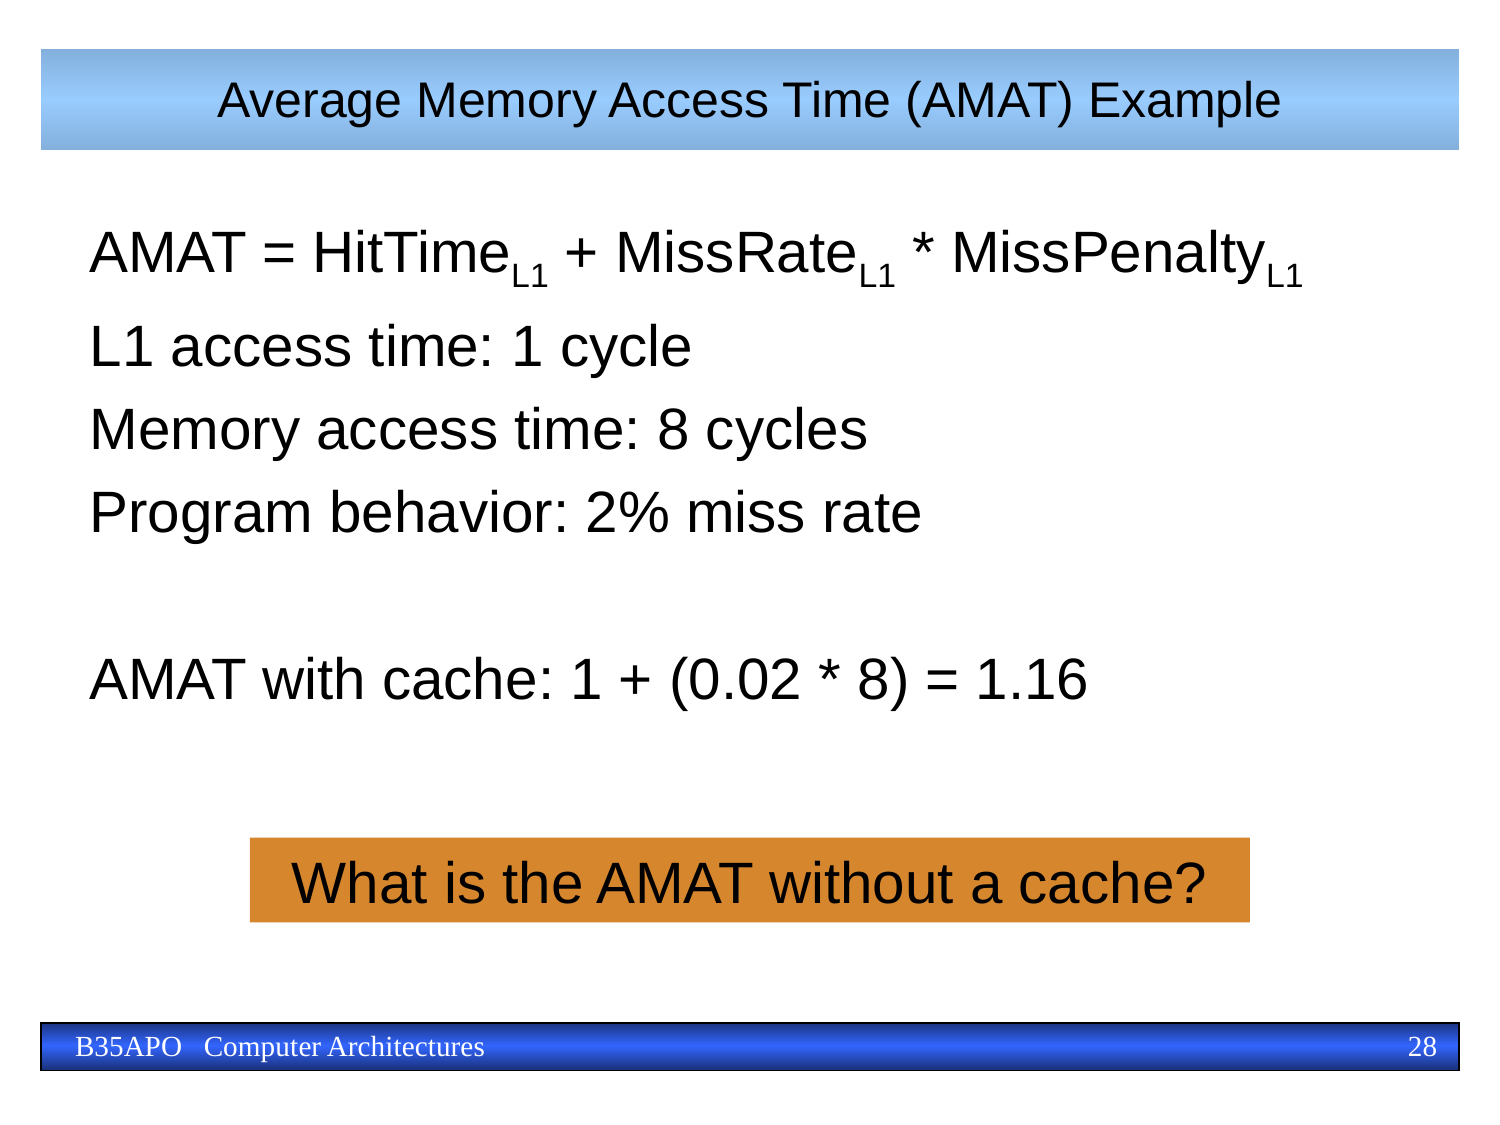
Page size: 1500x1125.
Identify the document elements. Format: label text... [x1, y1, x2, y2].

text_box AMAT = HitTimeL1 + MissRateL1 * MissPenaltyL1 L1 access time: 1 cycle Memory access time: 8 cycles Program behavior: 2% miss rate AMAT with cache: 1 + (0.02 * 8) = 1.16 [75, 207, 1363, 788]
title Average Memory Access Time (AMAT) Example [41, 49, 1459, 150]
text_box What is the AMAT without a cache? [249, 837, 1250, 923]
